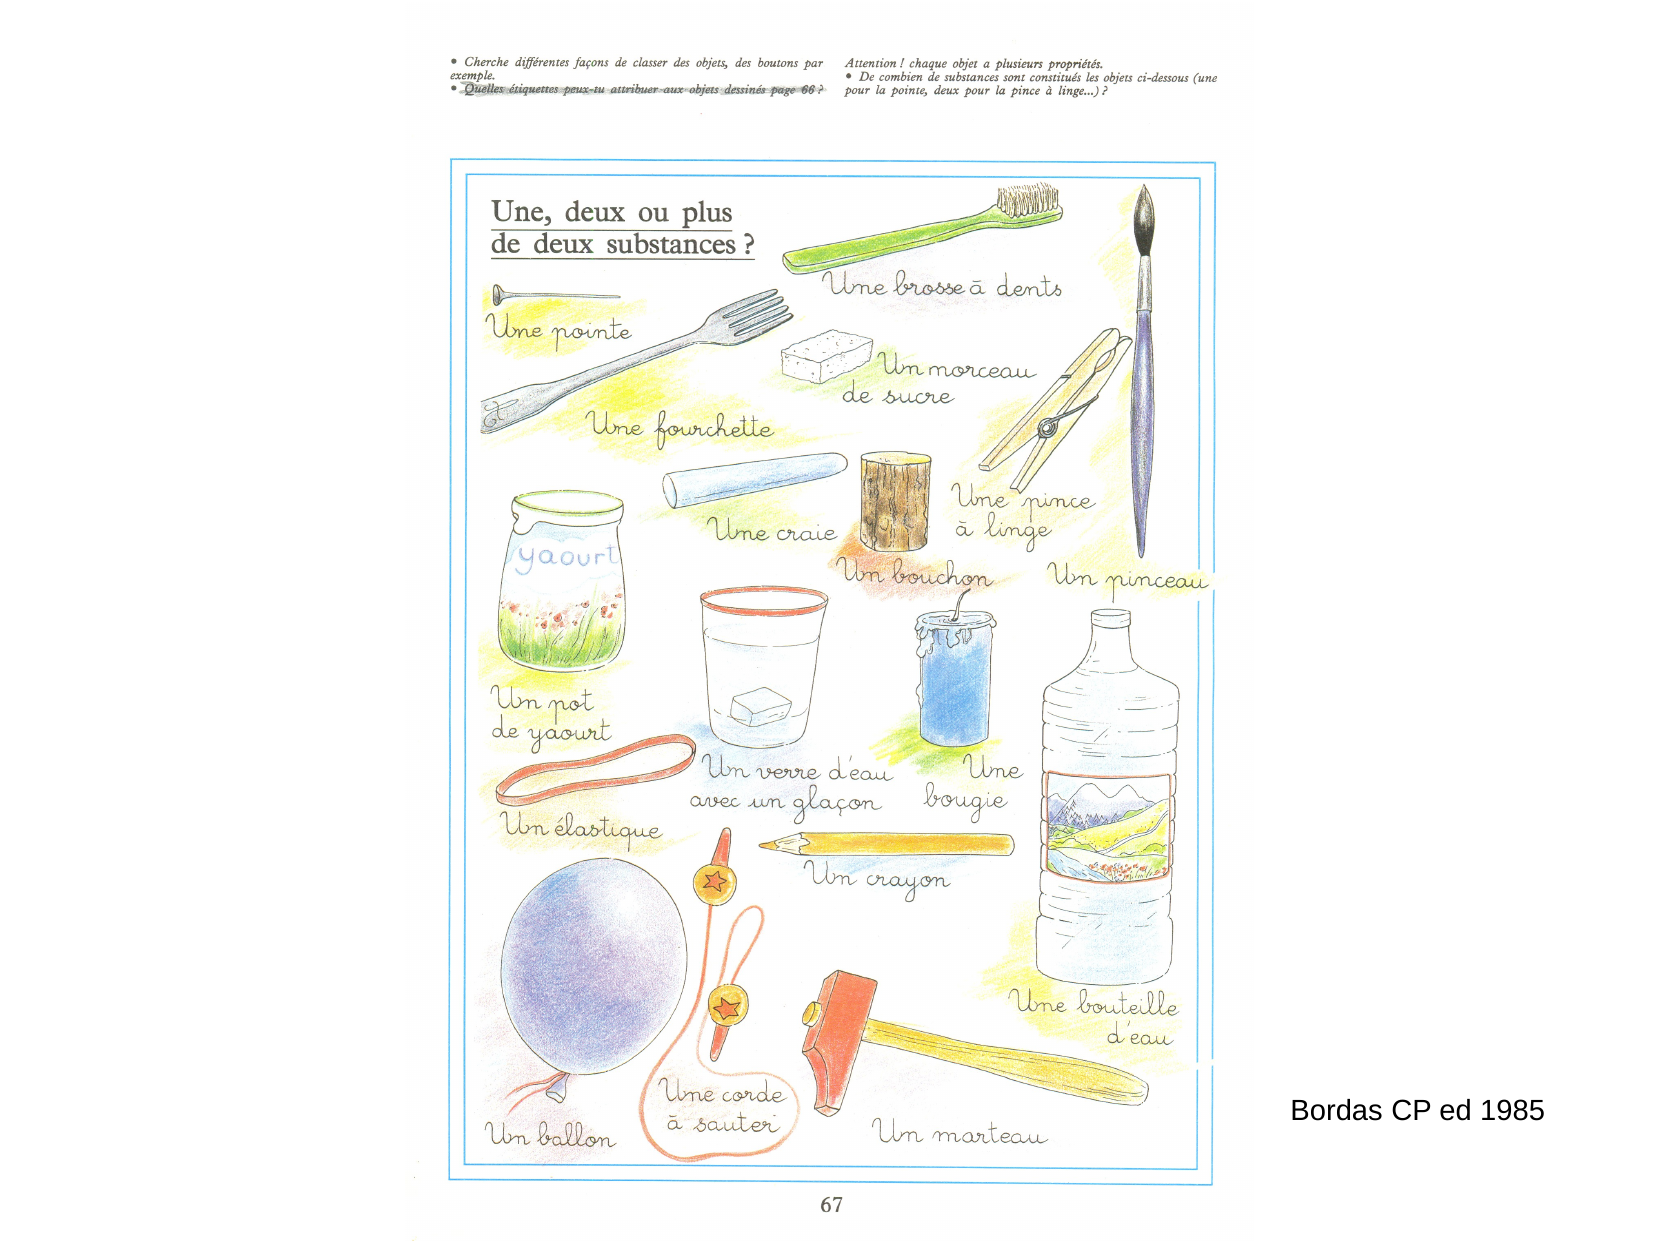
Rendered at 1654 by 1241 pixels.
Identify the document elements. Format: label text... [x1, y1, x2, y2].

text_box Bordas CP ed 1985 [1275, 1086, 1571, 1135]
picture [405, 2, 1254, 1241]
